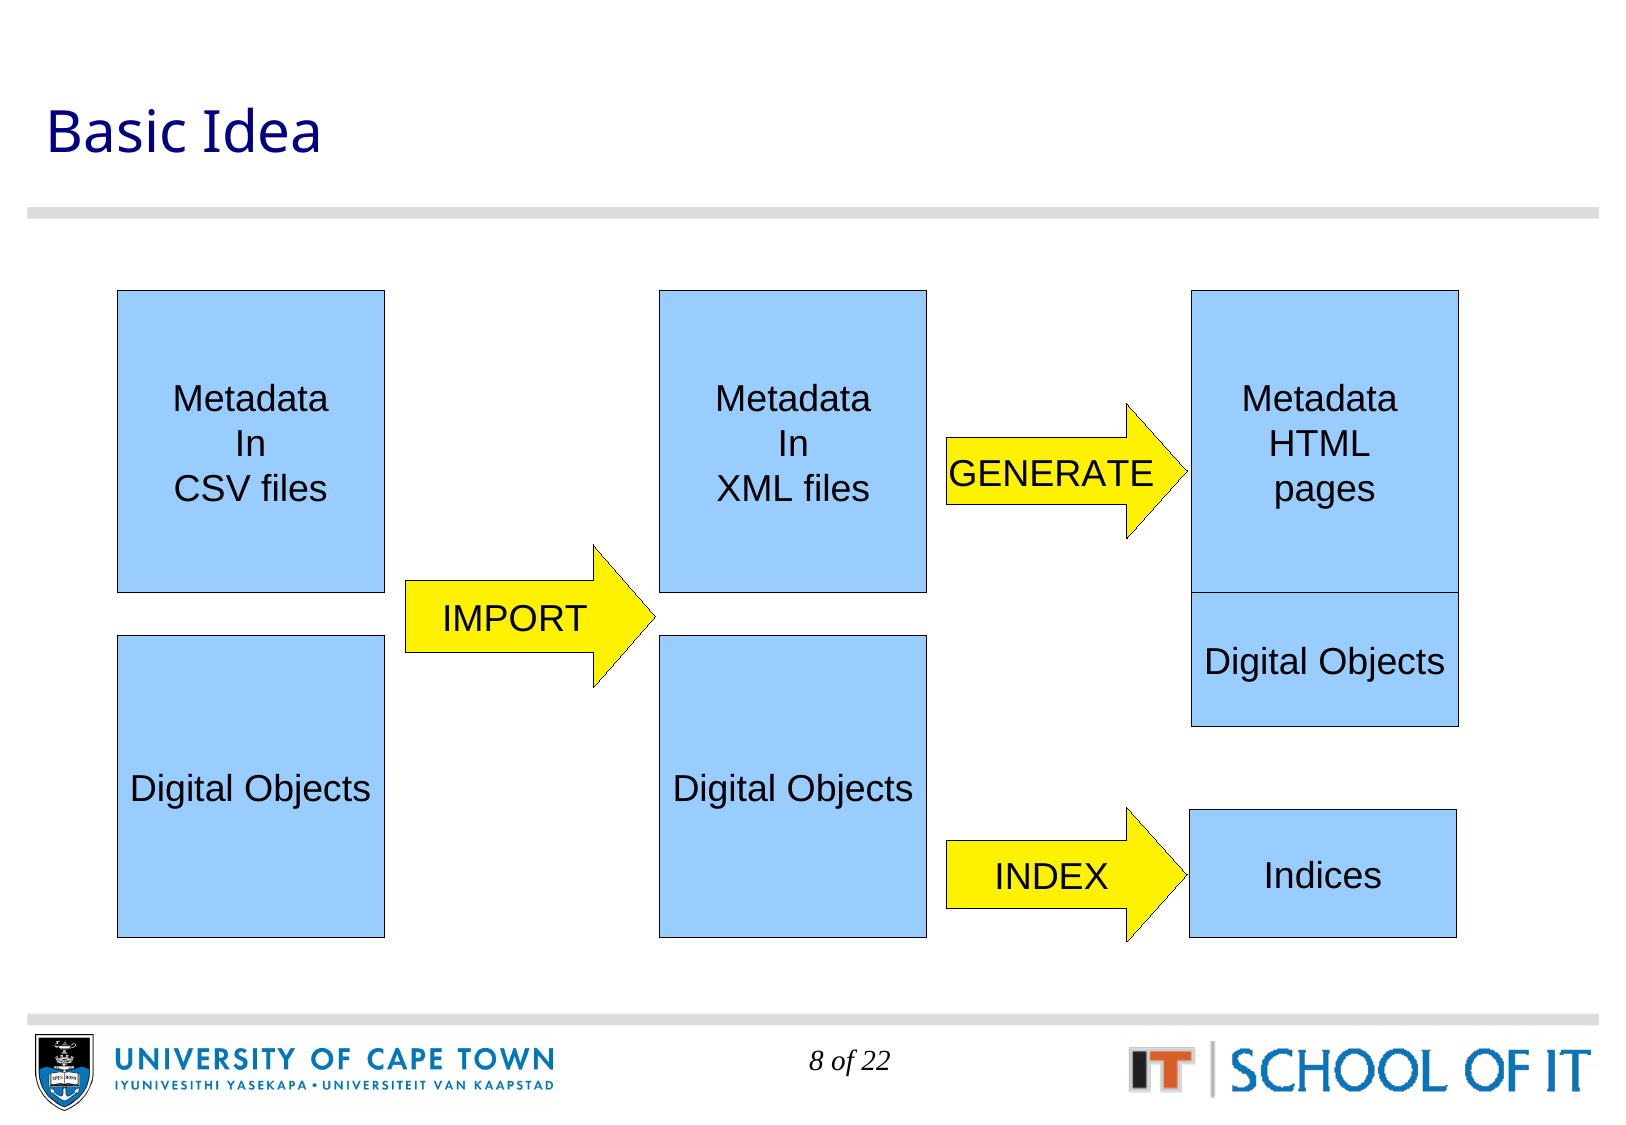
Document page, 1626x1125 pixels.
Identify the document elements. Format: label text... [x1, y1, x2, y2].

text_box Metadata In XML files [659, 290, 927, 593]
title Basic Idea [45, 66, 1583, 194]
text_box INDEX [946, 807, 1188, 942]
text_box Digital Objects [659, 635, 927, 938]
picture [1118, 1030, 1606, 1109]
picture [35, 1034, 553, 1111]
text_box Indices [1189, 809, 1457, 938]
text_box GENERATE [946, 403, 1188, 539]
text_box Metadata In CSV files [117, 290, 385, 593]
text_box Digital Objects [117, 635, 385, 938]
text_box IMPORT [405, 544, 656, 688]
text_box Digital Objects [1191, 592, 1459, 727]
text_box Metadata HTML pages [1191, 290, 1459, 592]
